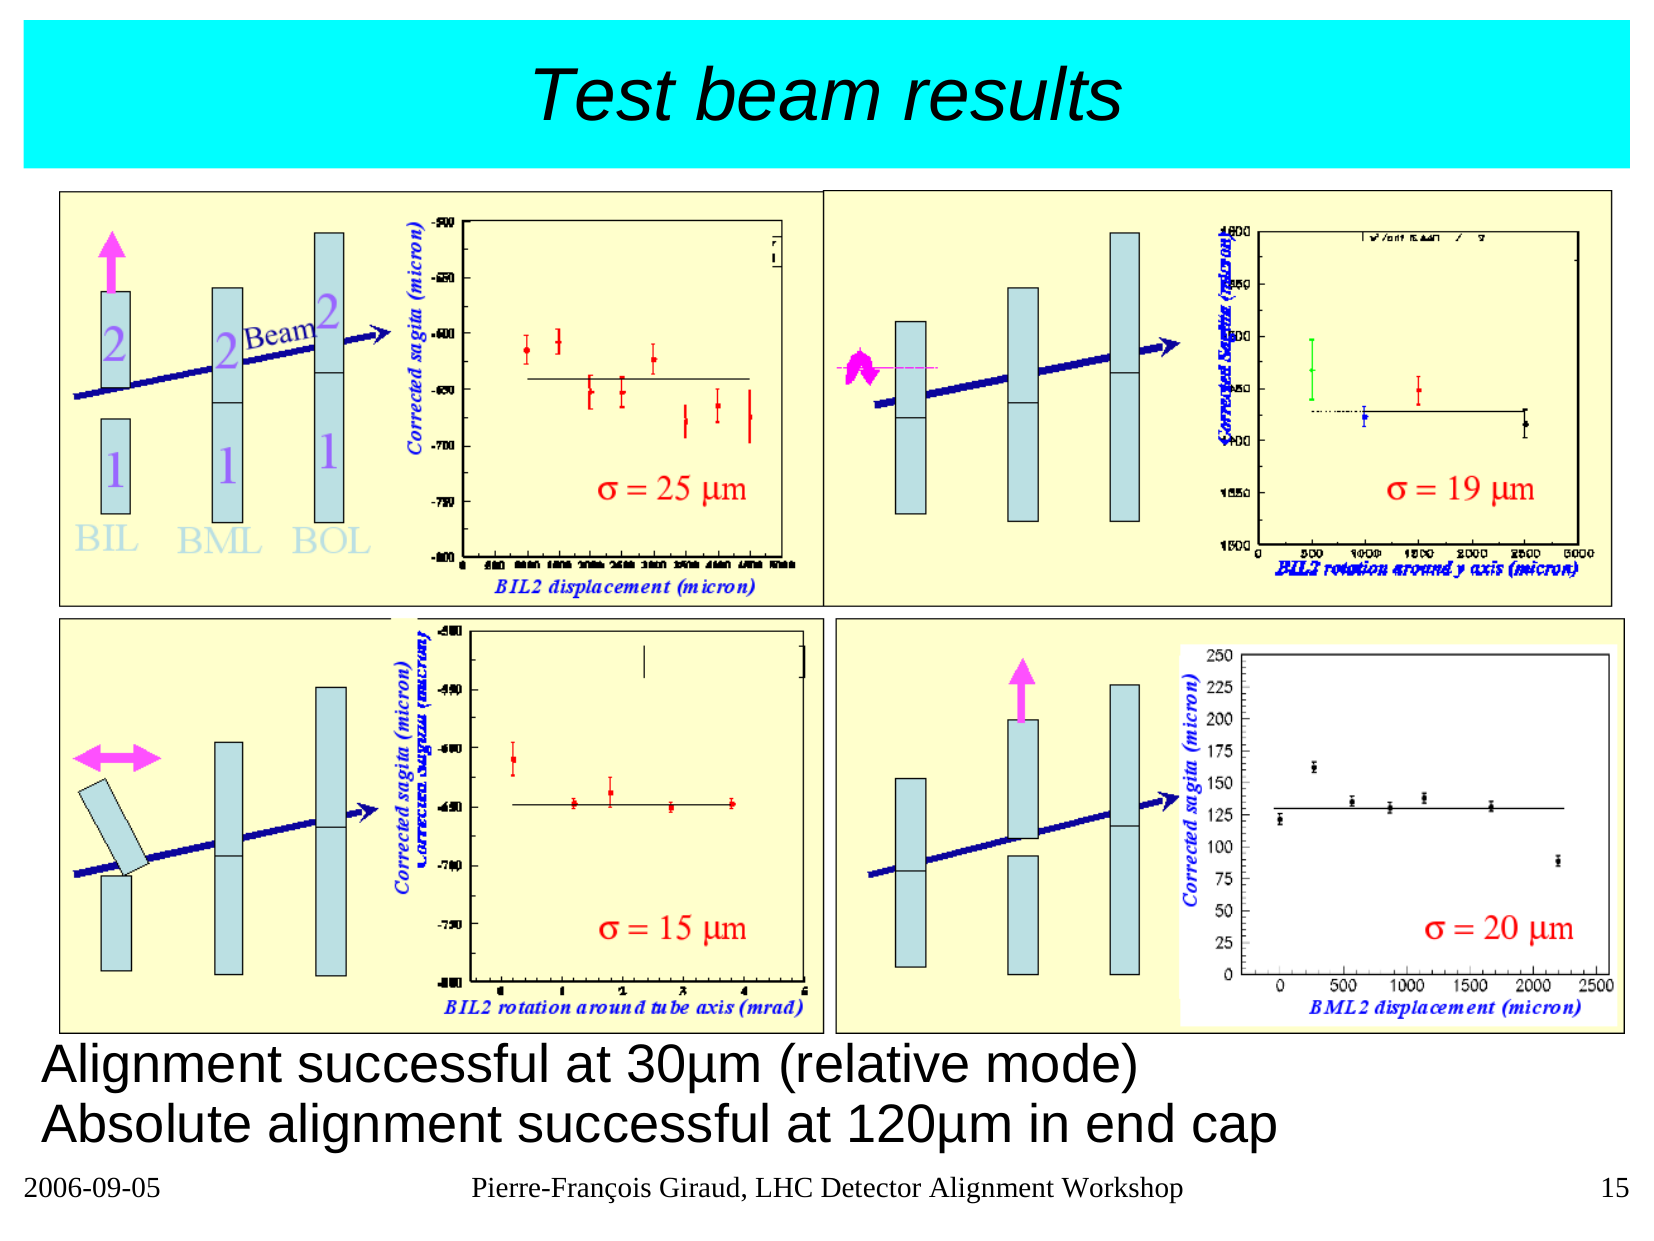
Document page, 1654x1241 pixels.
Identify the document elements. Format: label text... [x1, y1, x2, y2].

picture [59, 190, 1625, 1034]
title Test beam results [23, 20, 1630, 169]
list Alignment successful at 30µm (relative mode) Absolute alignment successful at 120µm in end cap [23, 1033, 1630, 1169]
